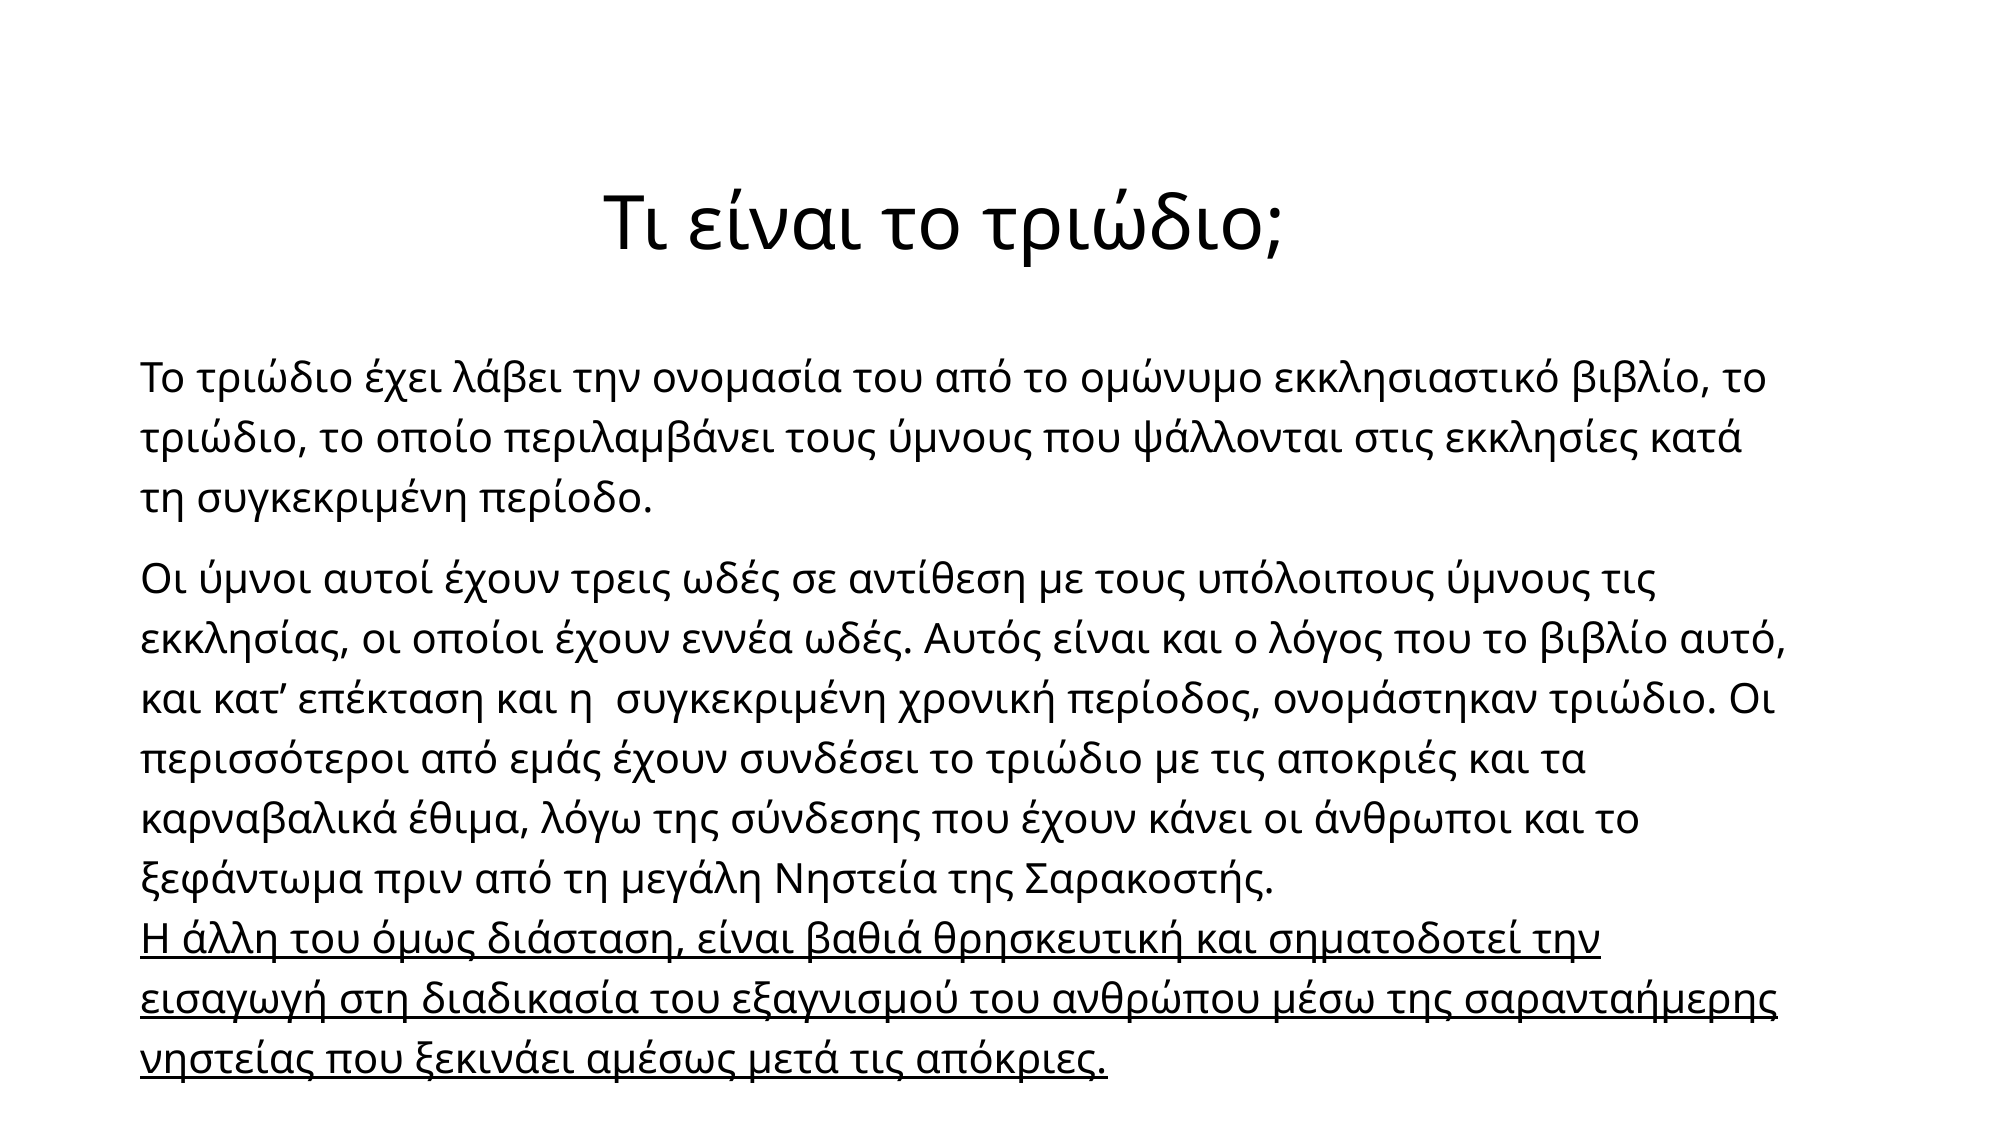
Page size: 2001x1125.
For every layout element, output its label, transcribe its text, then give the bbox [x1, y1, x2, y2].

list Το τριώδιο έχει λάβει την ονομασία του από το ομώνυμο εκκλησιαστικό βιβλίο, το τριώδιο, το οποίο περιλαμβάνει τους ύμνους που ψάλλονται στις εκκλησίες κατά τη συγκεκριμένη περίοδο. Οι ύμνοι αυτοί έχουν τρεις ωδές σε αντίθεση με τους υπόλοιπους ύμνους τις εκκλησίας, οι οποίοι έχουν εννέα ωδές. Αυτός είναι και ο λόγος που το βιβλίο αυτό, και κατ’ επέκταση και η συγκεκριμένη χρονική περίοδος, ονομάστηκαν τριώδιο. Οι περισσότεροι από εμάς έχουν συνδέσει το τριώδιο με τις αποκριές και τα καρναβαλικά έθιμα, λόγω της σύνδεσης που έχουν κάνει οι άνθρωποι και το ξεφάντωμα πριν από τη μεγάλη Νηστεία της Σαρακοστής. Η άλλη του όμως διάσταση, είναι βαθιά θρησκευτική και σηματοδοτεί την εισαγωγή στη διαδικασία του εξαγνισμού του ανθρώπου μέσω της σαρανταήμερης νηστείας που ξεκινάει αμέσως μετά τις απόκριες. [125, 333, 1809, 1043]
title Τι είναι το τριώδιο; [160, 24, 1793, 273]
